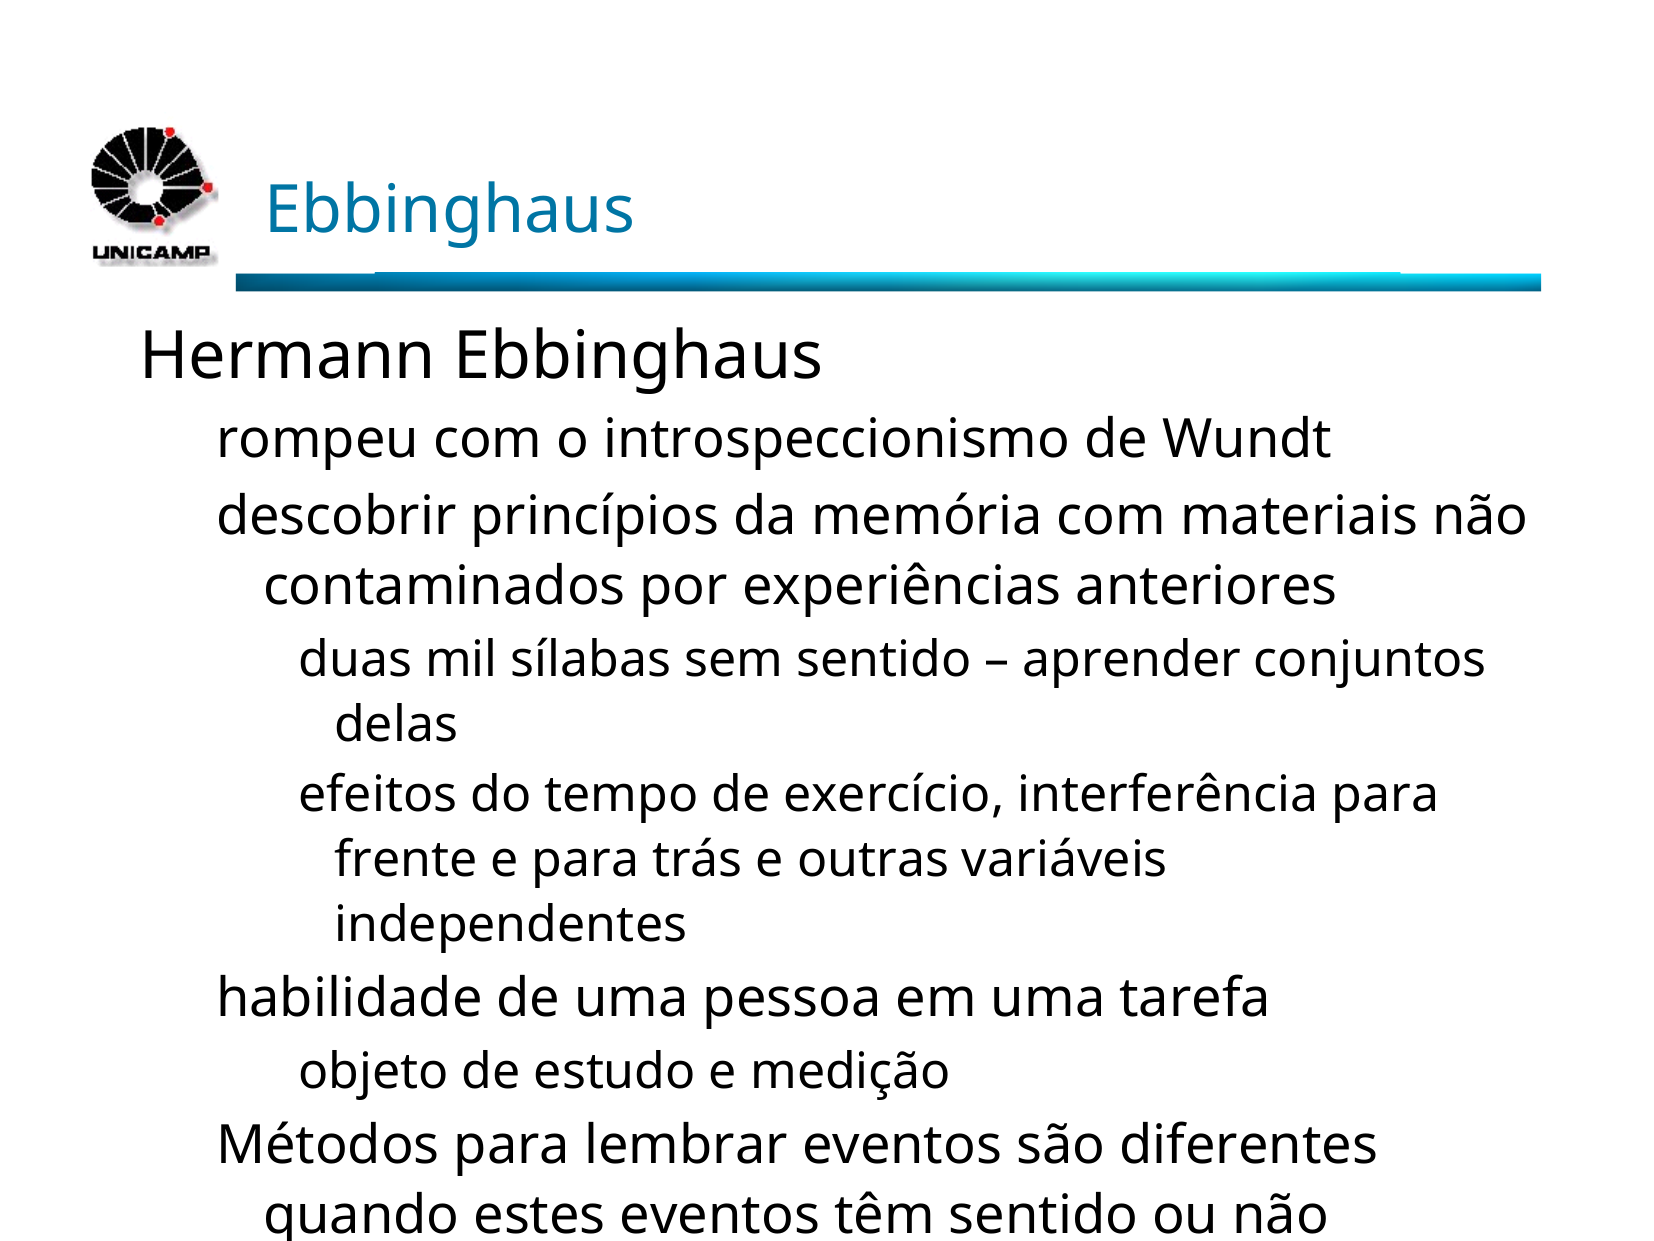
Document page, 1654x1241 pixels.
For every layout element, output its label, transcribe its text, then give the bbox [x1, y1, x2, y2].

picture [125, 272, 1654, 295]
title Ebbinghaus [264, 42, 1534, 250]
list Hermann Ebbinghaus rompeu com o introspeccionismo de Wundt descobrir princípios da memória com materiais não contaminados por experiências anteriores duas mil sílabas sem sentido – aprender conjuntos delas efeitos do tempo de exercício, interferência para frente e para trás e outras variáveis independentes habilidade de uma pessoa em uma tarefa objeto de estudo e medição Métodos para lembrar eventos são diferentes quando estes eventos têm sentido ou não [121, 309, 1534, 1182]
